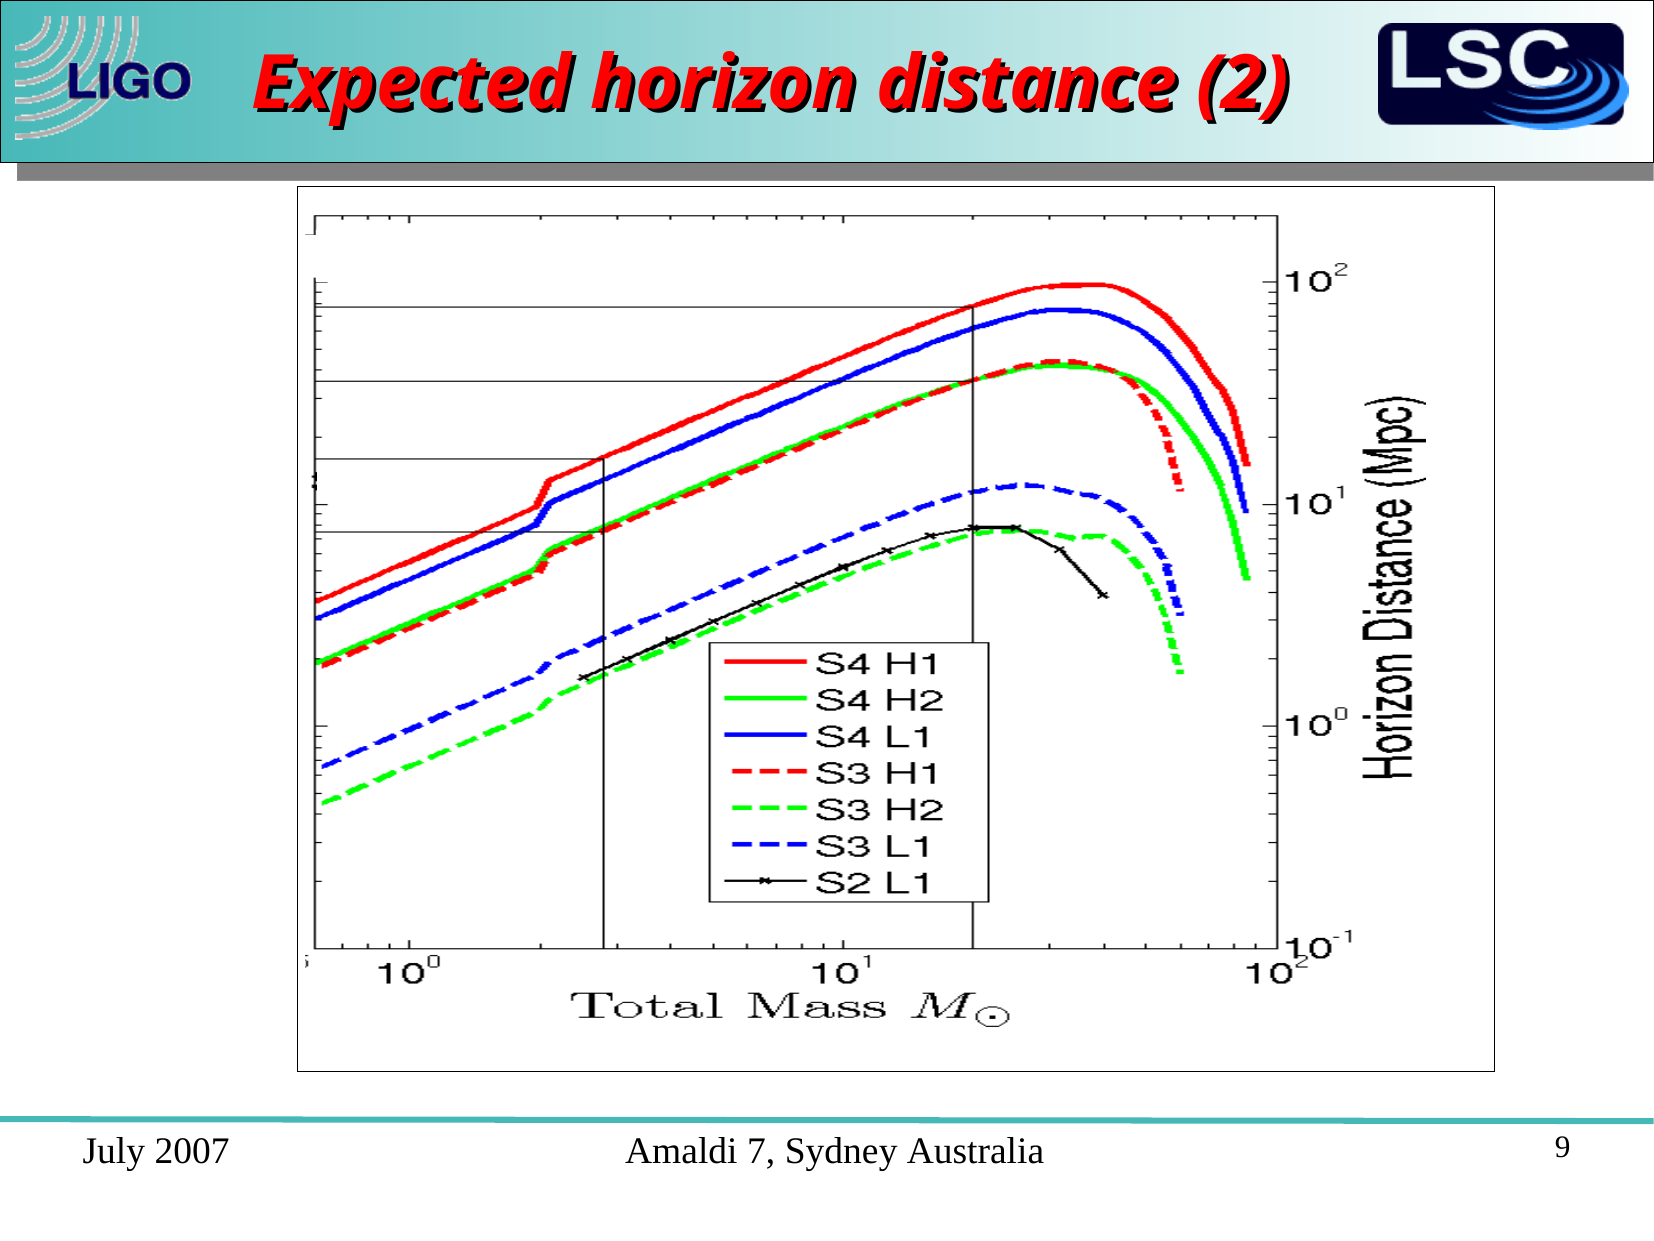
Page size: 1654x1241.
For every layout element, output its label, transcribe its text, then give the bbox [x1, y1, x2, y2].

text_box Expected horizon distance (2) [208, 20, 1332, 128]
picture [0, 181, 1426, 186]
text_box [568, 128, 1258, 181]
picture [1378, 23, 1629, 130]
text_box [0, 186, 1495, 1072]
picture [15, 16, 192, 140]
